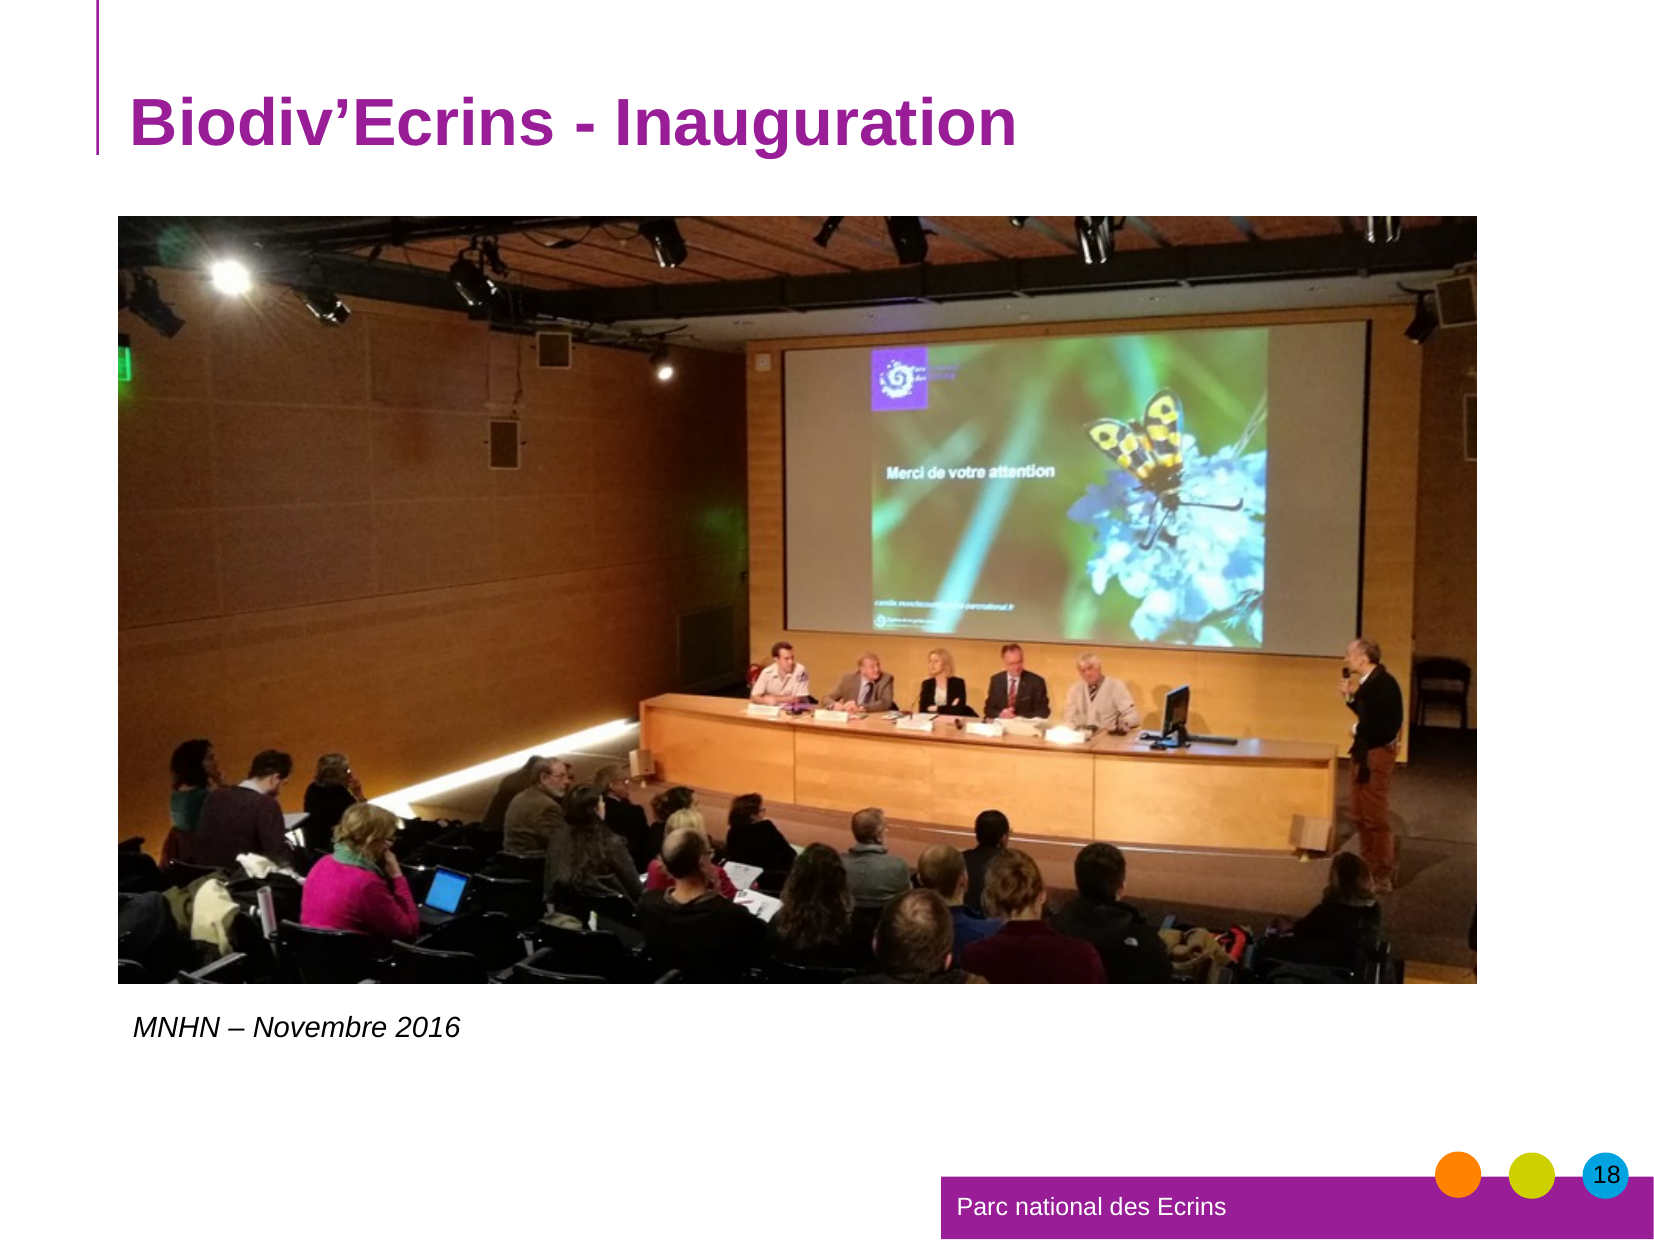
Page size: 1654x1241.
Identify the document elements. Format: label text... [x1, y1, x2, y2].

picture [118, 216, 1477, 984]
text_box MNHN – Novembre 2016 [118, 1003, 476, 1052]
title Biodiv’Ecrins - Inauguration [129, 11, 1619, 160]
